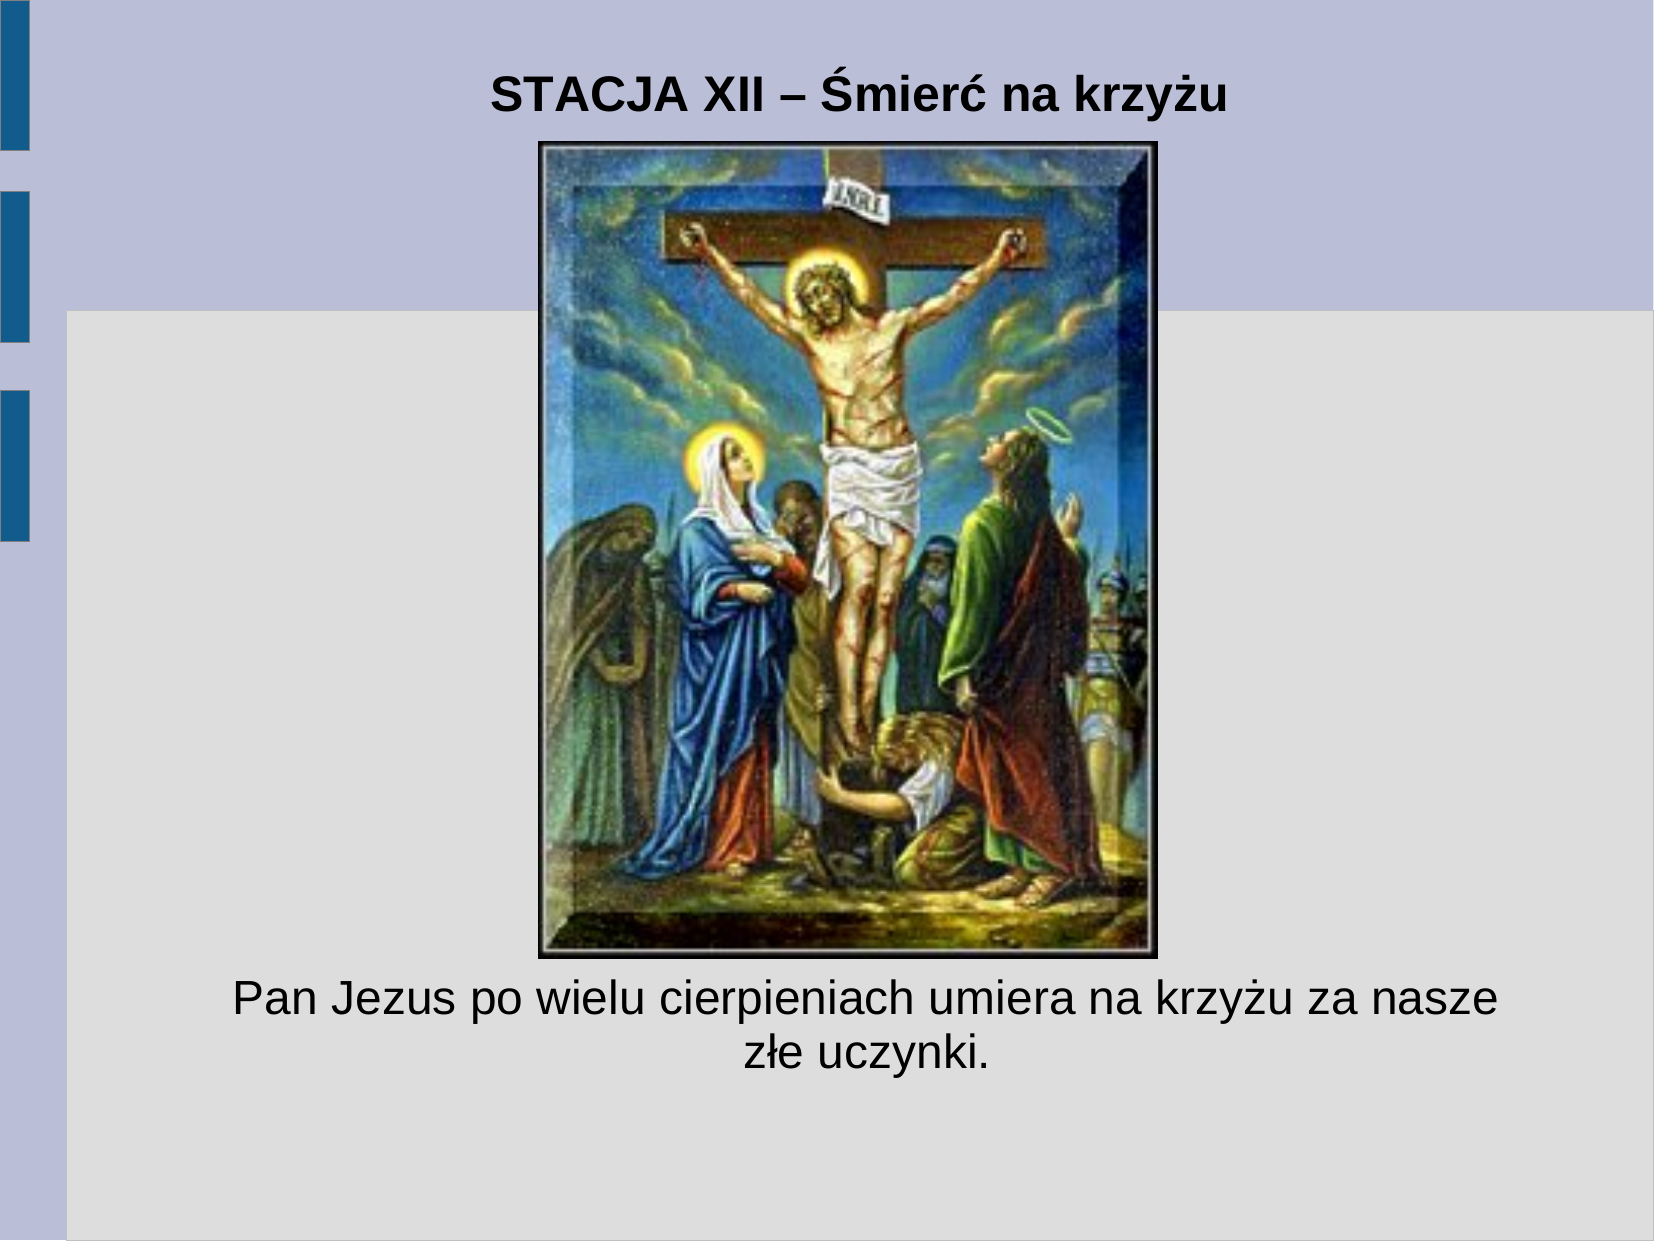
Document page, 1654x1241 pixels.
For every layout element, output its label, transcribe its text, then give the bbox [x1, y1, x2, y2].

picture [538, 141, 1158, 959]
list STACJA XII – Śmierć na krzyżu Pan Jezus po wielu cierpieniach umiera na krzyżu za nasze złe uczynki. [129, 65, 1534, 1241]
